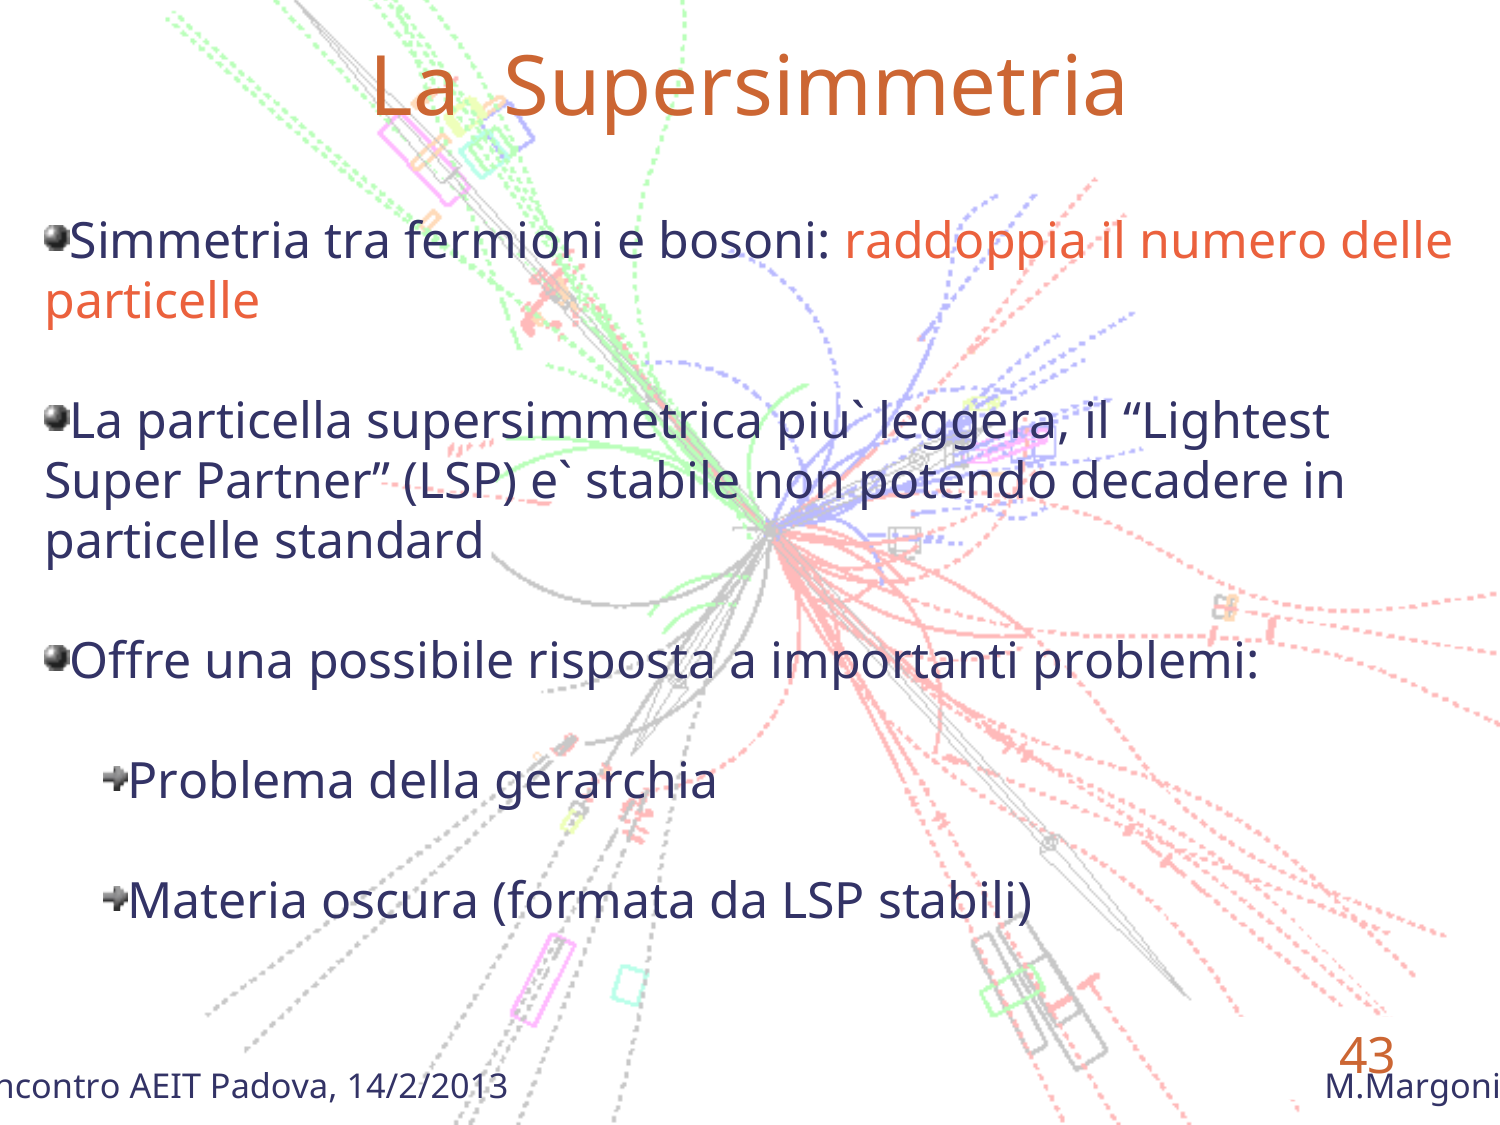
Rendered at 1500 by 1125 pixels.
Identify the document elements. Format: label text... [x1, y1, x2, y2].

picture [0, 0, 1500, 1125]
text_box Simmetria tra fermioni e bosoni: raddoppia il numero delle particelle La particella supersimmetrica piu` leggera, il “Lightest Super Partner” (LSP) e` stabile non potendo decadere in particelle standard Offre una possibile risposta a importanti problemi: Problema della gerarchia Materia oscura (formata da LSP stabili) [29, 200, 1477, 1056]
title La Supersimmetria [37, 19, 1463, 148]
